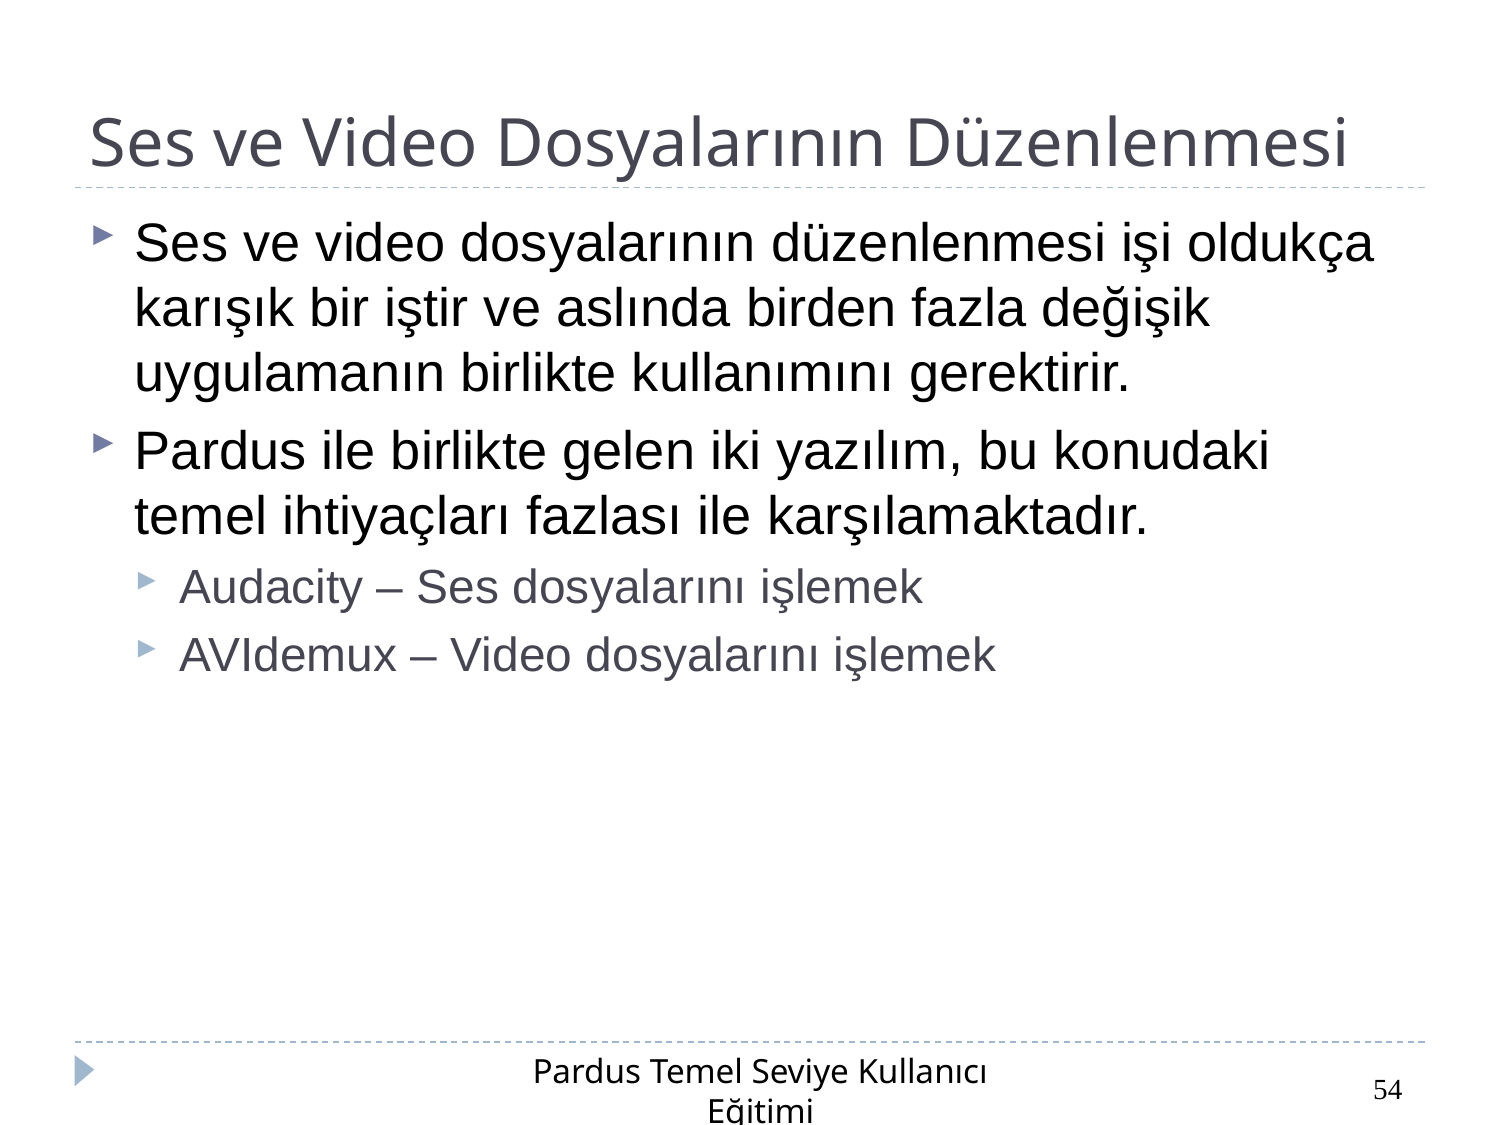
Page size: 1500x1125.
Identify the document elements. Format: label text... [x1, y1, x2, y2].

title Ses ve Video Dosyalarının Düzenlenmesi [75, 24, 1425, 188]
list Ses ve video dosyalarının düzenlenmesi işi oldukça karışık bir iştir ve aslında birden fazla değişik uygulamanın birlikte kullanımını gerektirir. Pardus ile birlikte gelen iki yazılım, bu konudaki temel ihtiyaçları fazlası ile karşılamaktadır. Audacity – Ses dosyalarını işlemek AVIdemux – Video dosyalarını işlemek [75, 200, 1425, 1010]
